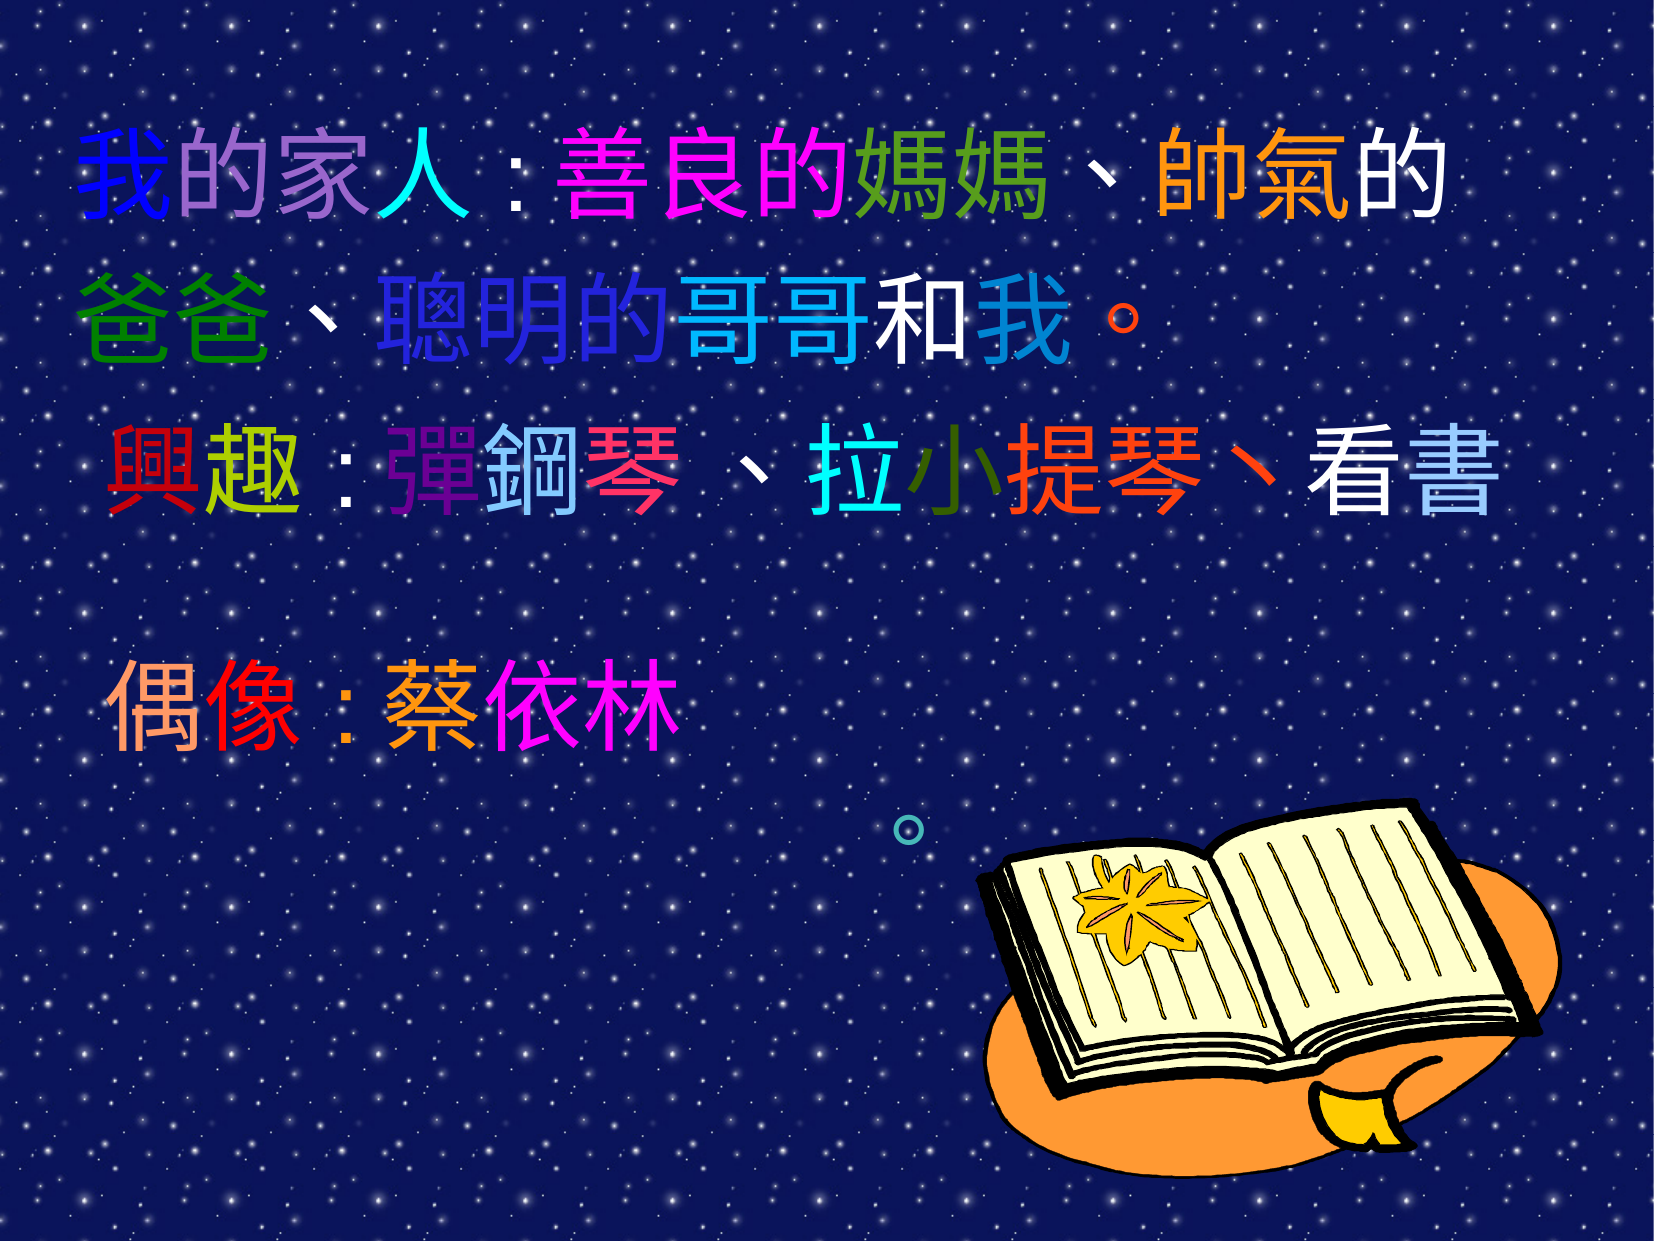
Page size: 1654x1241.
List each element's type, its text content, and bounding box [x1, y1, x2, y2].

picture [0, 0, 1654, 1241]
text_box 。 [29, 660, 975, 916]
text_box 我的家人:善良的媽媽、帥氣的爸爸、聰明的哥哥和我。 [59, 88, 1563, 344]
text_box 偶像:蔡依林 [88, 620, 1182, 756]
text_box 興趣:彈鋼琴 、拉小提琴丶看書 [88, 383, 1536, 640]
